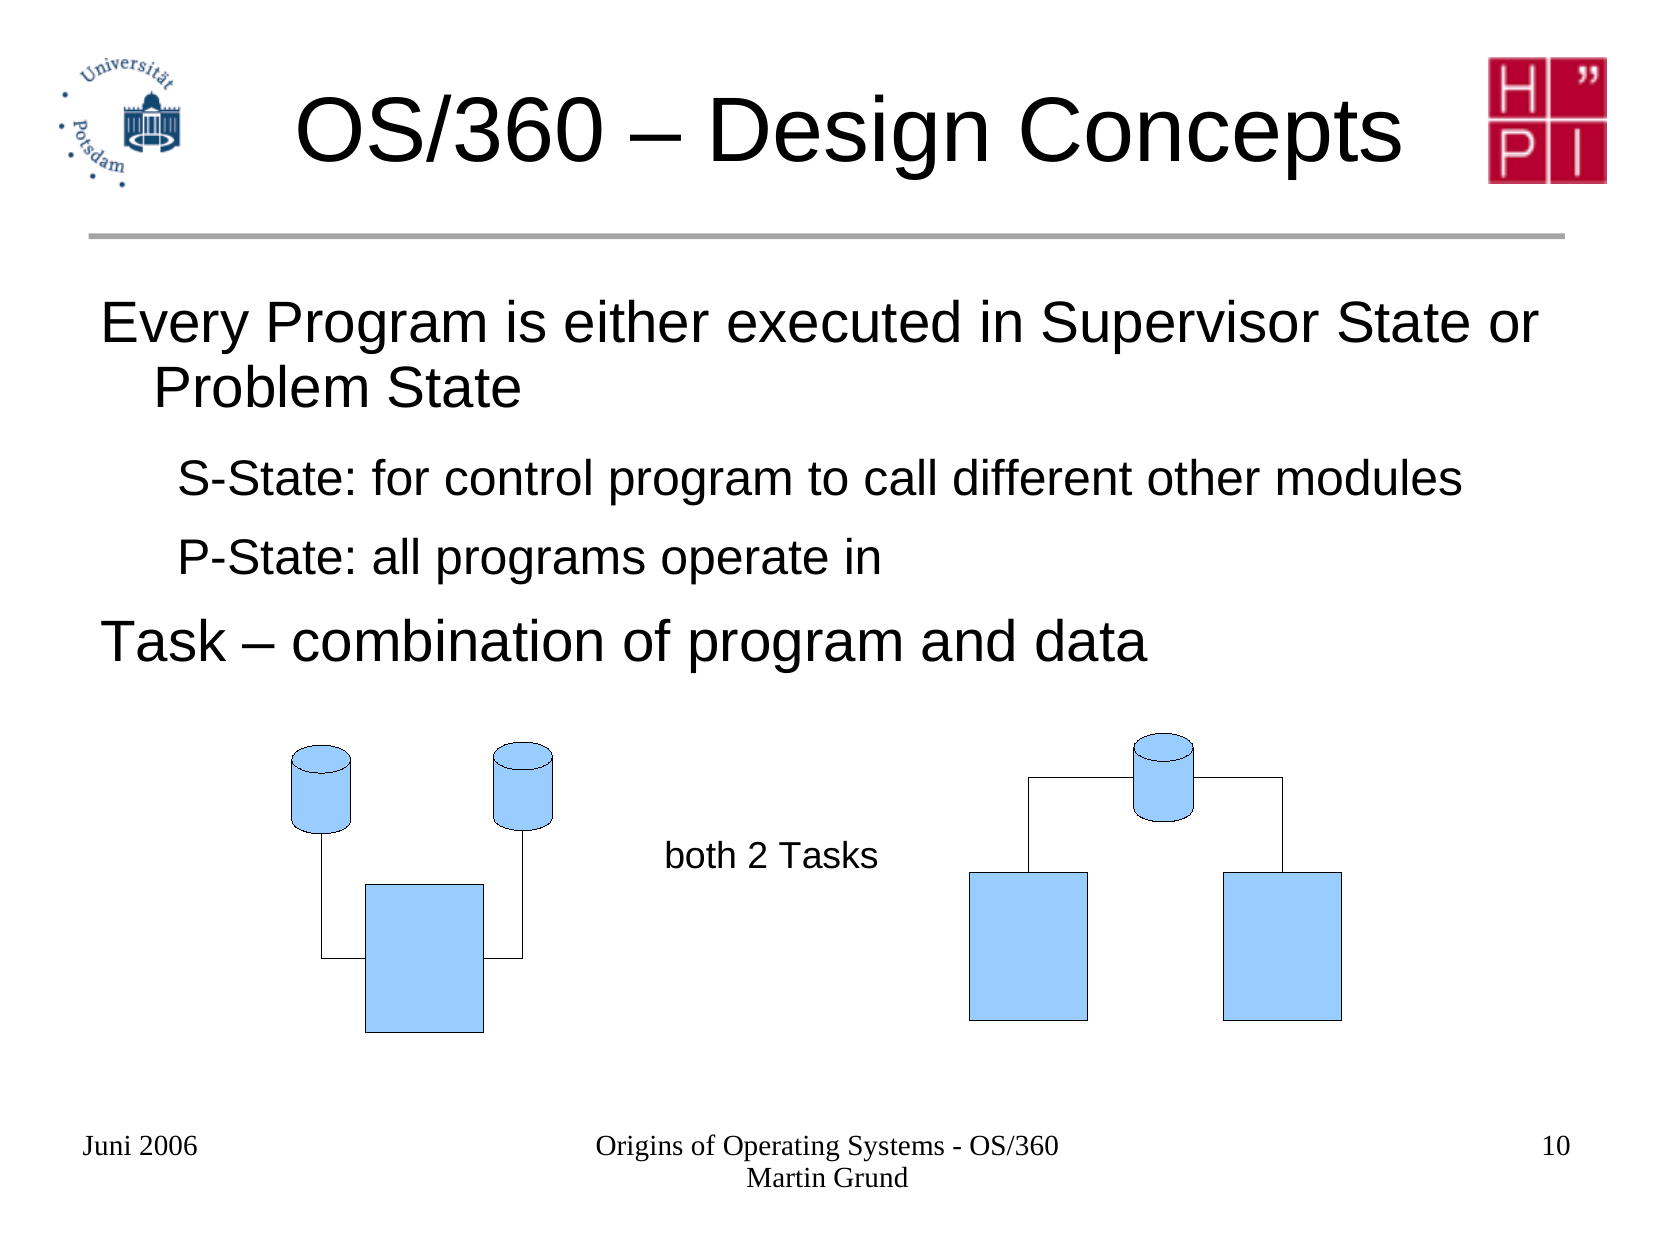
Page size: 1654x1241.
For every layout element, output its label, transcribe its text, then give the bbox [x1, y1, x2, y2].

text_box both 2 Tasks [649, 826, 916, 884]
text_box [365, 884, 484, 1033]
text_box [493, 742, 553, 831]
text_box [969, 872, 1088, 1021]
picture [1488, 57, 1607, 184]
title OS/360 – Design Concepts [230, 25, 1471, 233]
list Every Program is either executed in Supervisor State or Problem State S-State: for control program to call different other modules P-State: all programs operate in Task – combination of program and data [82, 290, 1571, 1109]
text_box [1133, 733, 1194, 822]
picture [59, 58, 181, 188]
text_box [291, 745, 351, 834]
text_box [1223, 872, 1342, 1021]
